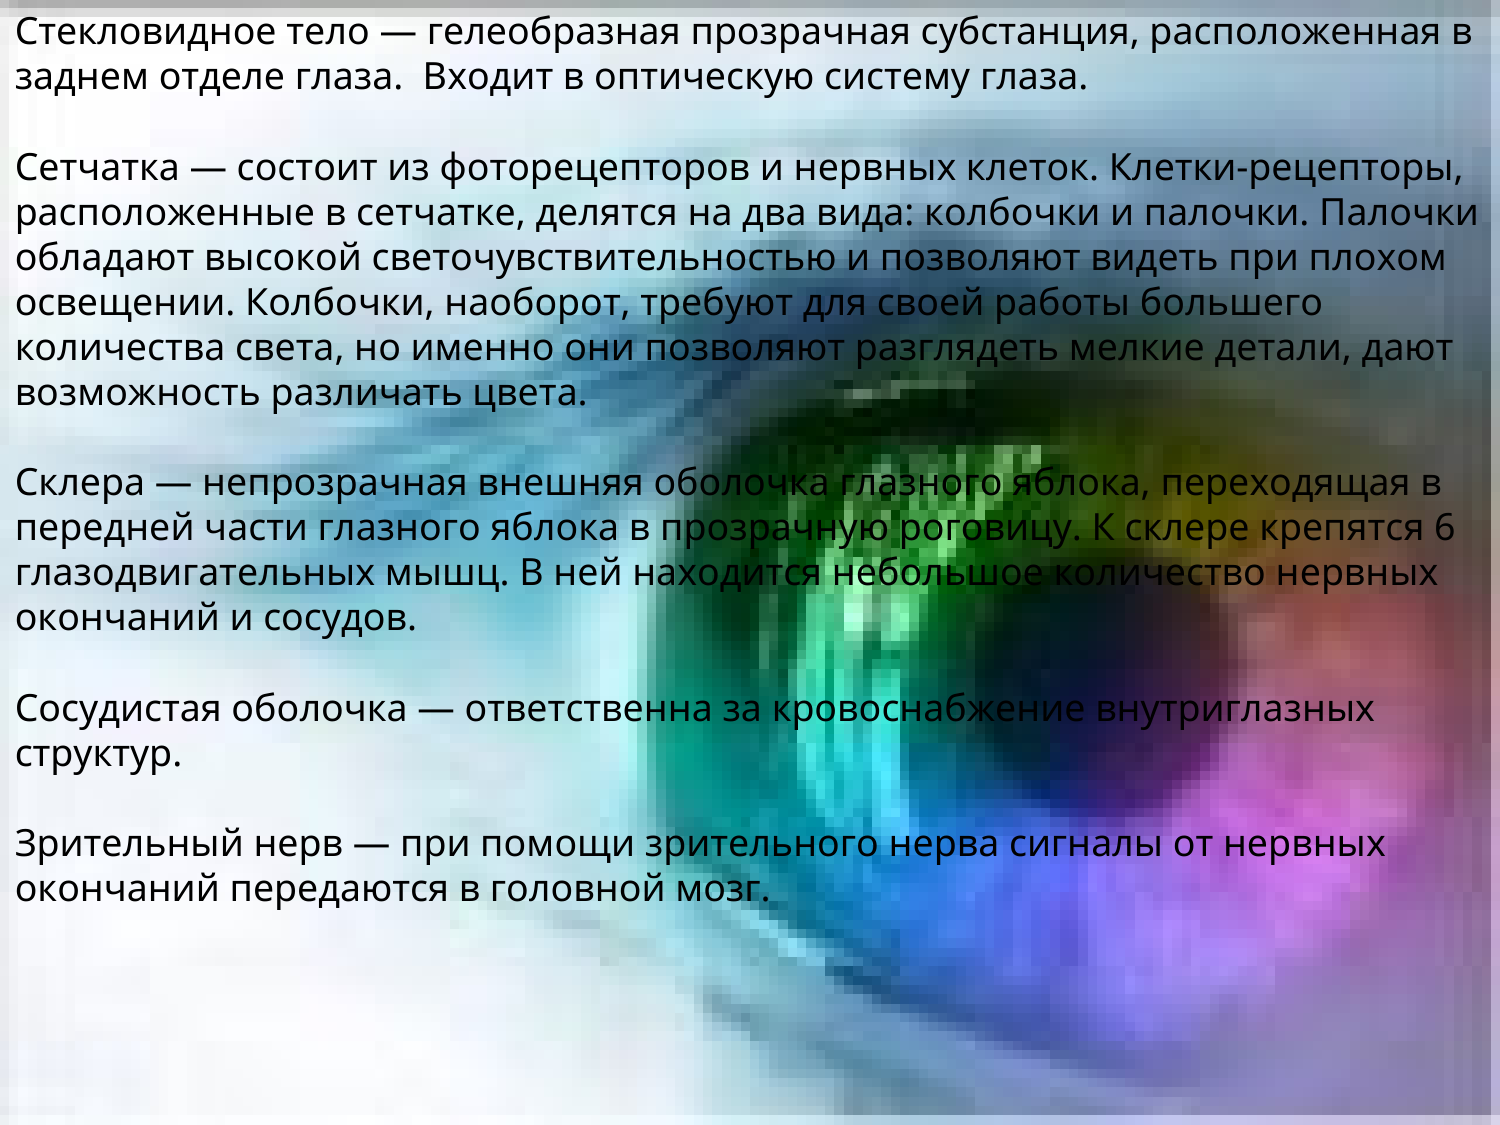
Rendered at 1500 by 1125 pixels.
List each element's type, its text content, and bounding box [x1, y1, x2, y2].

text_box Стекловидное тело — гелеобразная прозрачная субстанция, расположенная в заднем отделе глаза. Входит в оптическую систему глаза. Сетчатка — состоит из фоторецепторов и нервных клеток. Клетки-рецепторы, расположенные в сетчатке, делятся на два вида: колбочки и палочки. Палочки обладают высокой светочувствительностью и позволяют видеть при плохом освещении. Колбочки, наоборот, требуют для своей работы большего количества света, но именно они позволяют разглядеть мелкие детали, дают возможность различать цвета. Склера — непрозрачная внешняя оболочка глазного яблока, переходящая в передней части глазного яблока в прозрачную роговицу. К склере крепятся 6 глазодвигательных мышц. В ней находится небольшое количество нервных окончаний и сосудов. Сосудистая оболочка — ответственна за кровоснабжение внутриглазных структур. Зрительный нерв — при помощи зрительного нерва сигналы от нервных окончаний передаются в головной мозг. [0, 0, 1500, 1125]
